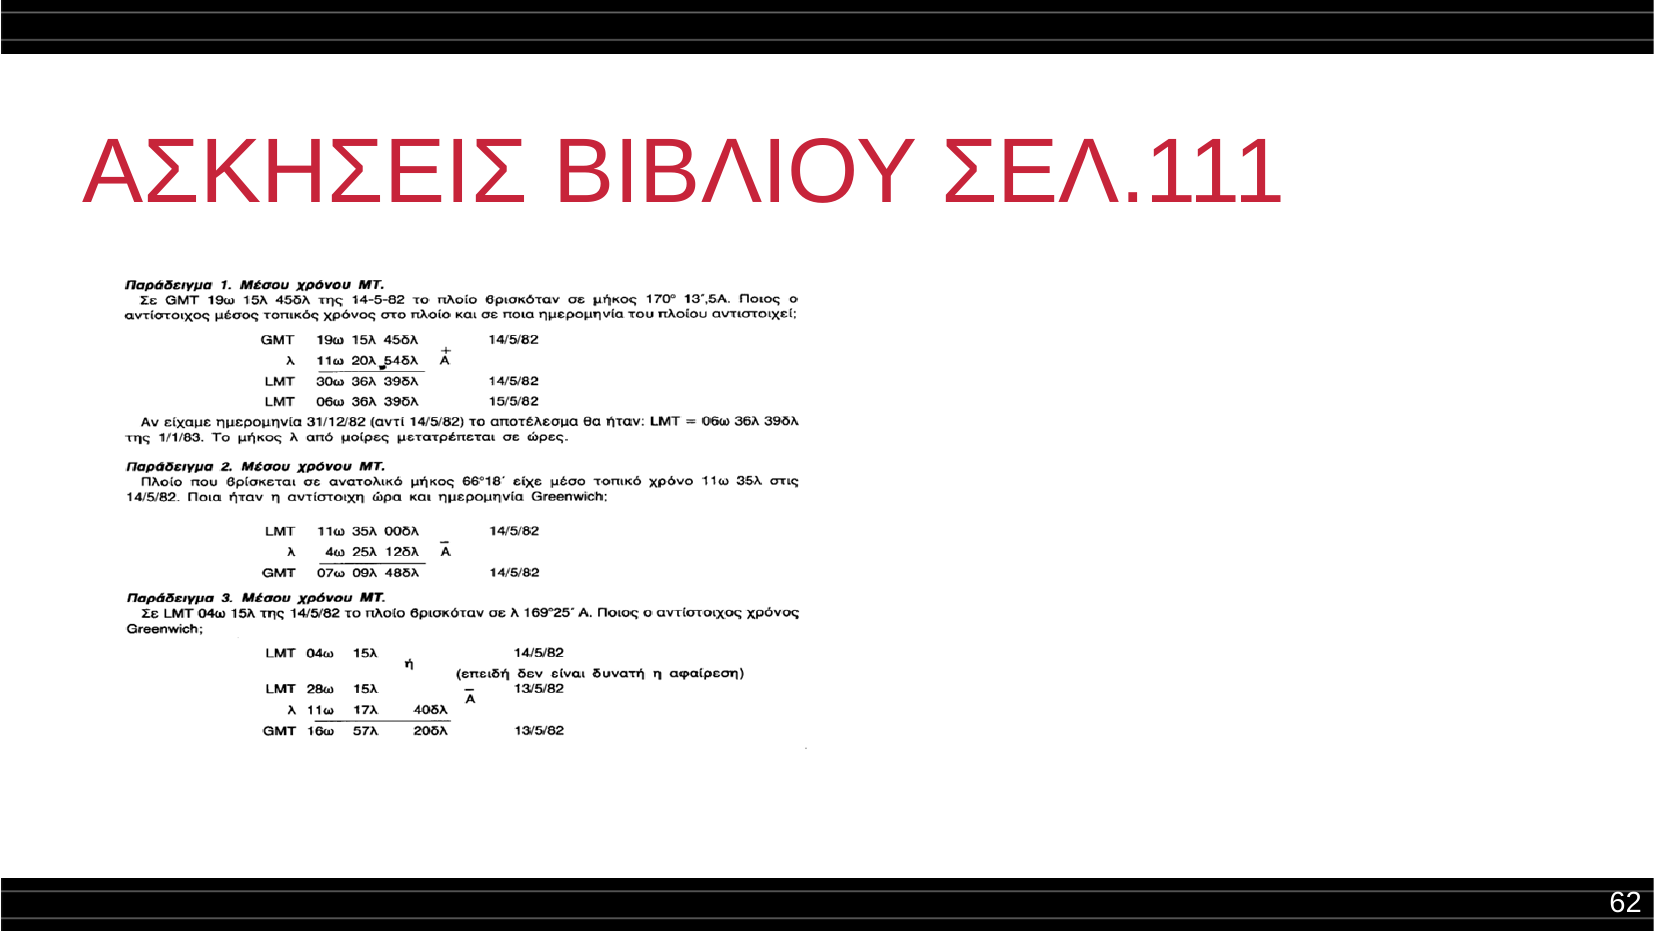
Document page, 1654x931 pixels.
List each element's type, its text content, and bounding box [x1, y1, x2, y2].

picture [112, 271, 826, 757]
picture [1, 0, 1654, 54]
title ΑΣΚΗΣΕΙΣ ΒΙΒΛΙΟΥ ΣΕΛ.111 [82, 92, 1571, 249]
picture [1, 878, 1654, 931]
